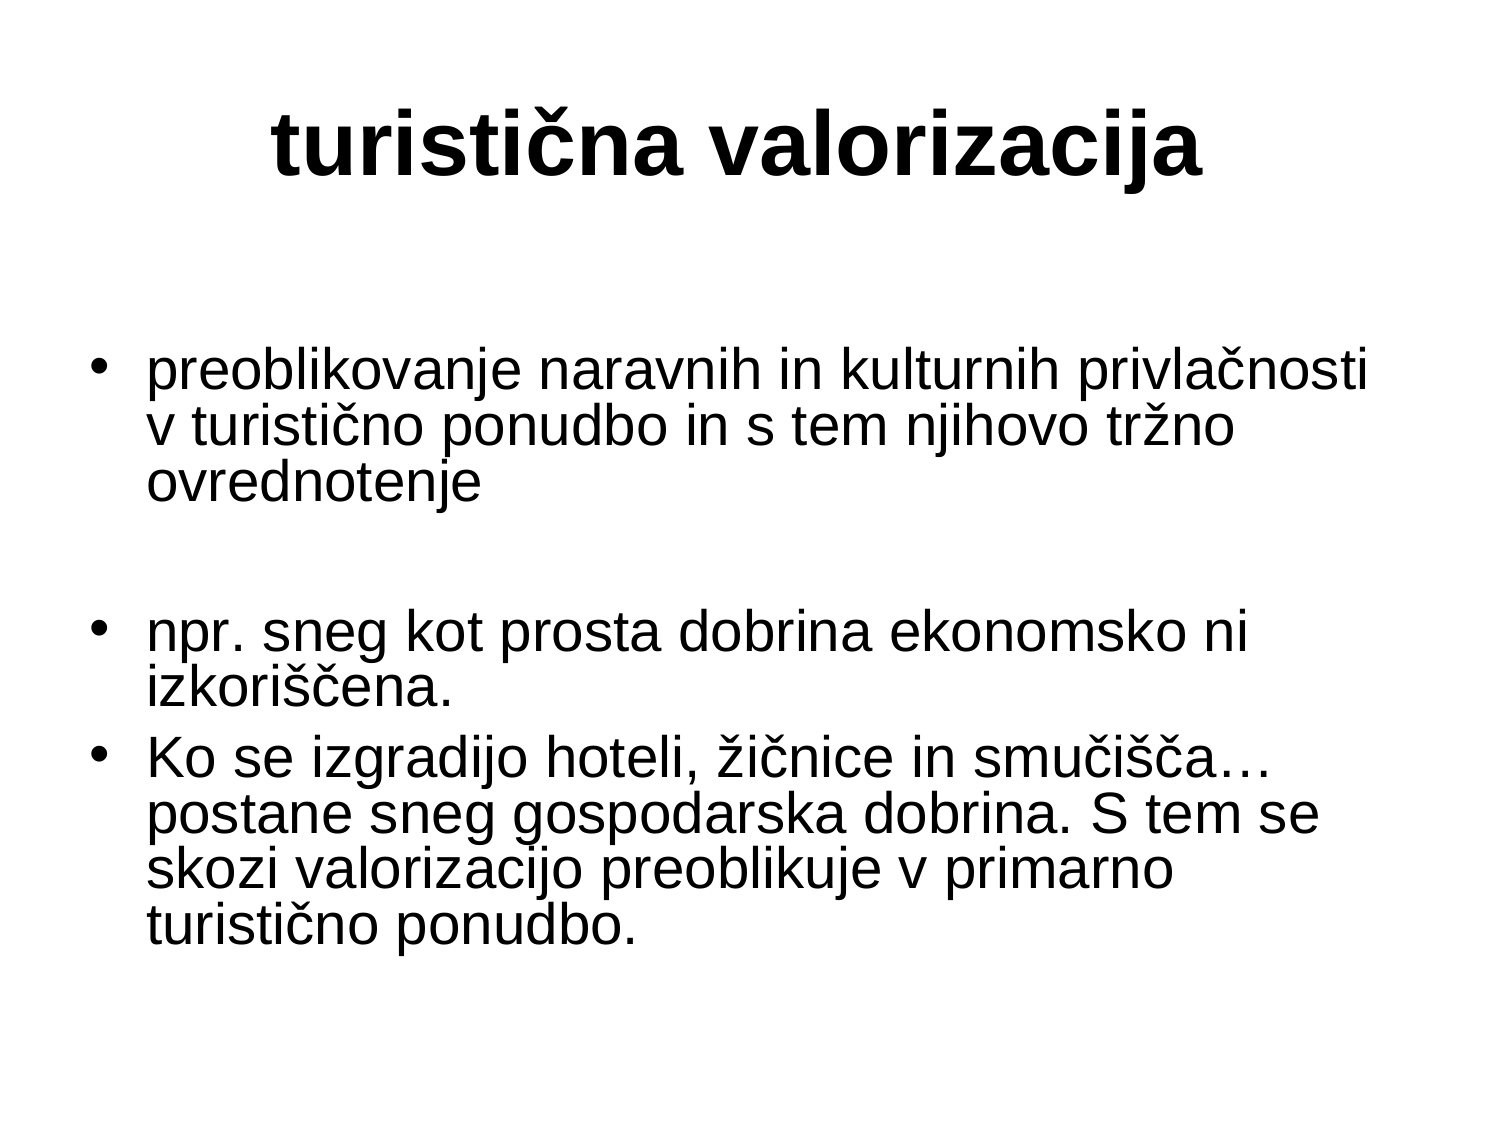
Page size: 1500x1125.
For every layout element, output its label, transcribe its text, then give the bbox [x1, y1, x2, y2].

title turistična valorizacija [75, 45, 1426, 233]
list preoblikovanje naravnih in kulturnih privlačnosti v turistično ponudbo in s tem njihovo tržno ovrednotenje npr. sneg kot prosta dobrina ekonomsko ni izkoriščena. Ko se izgradijo hoteli, žičnice in smučišča… postane sneg gospodarska dobrina. S tem se skozi valorizacijo preoblikuje v primarno turistično ponudbo. [75, 262, 1426, 1006]
